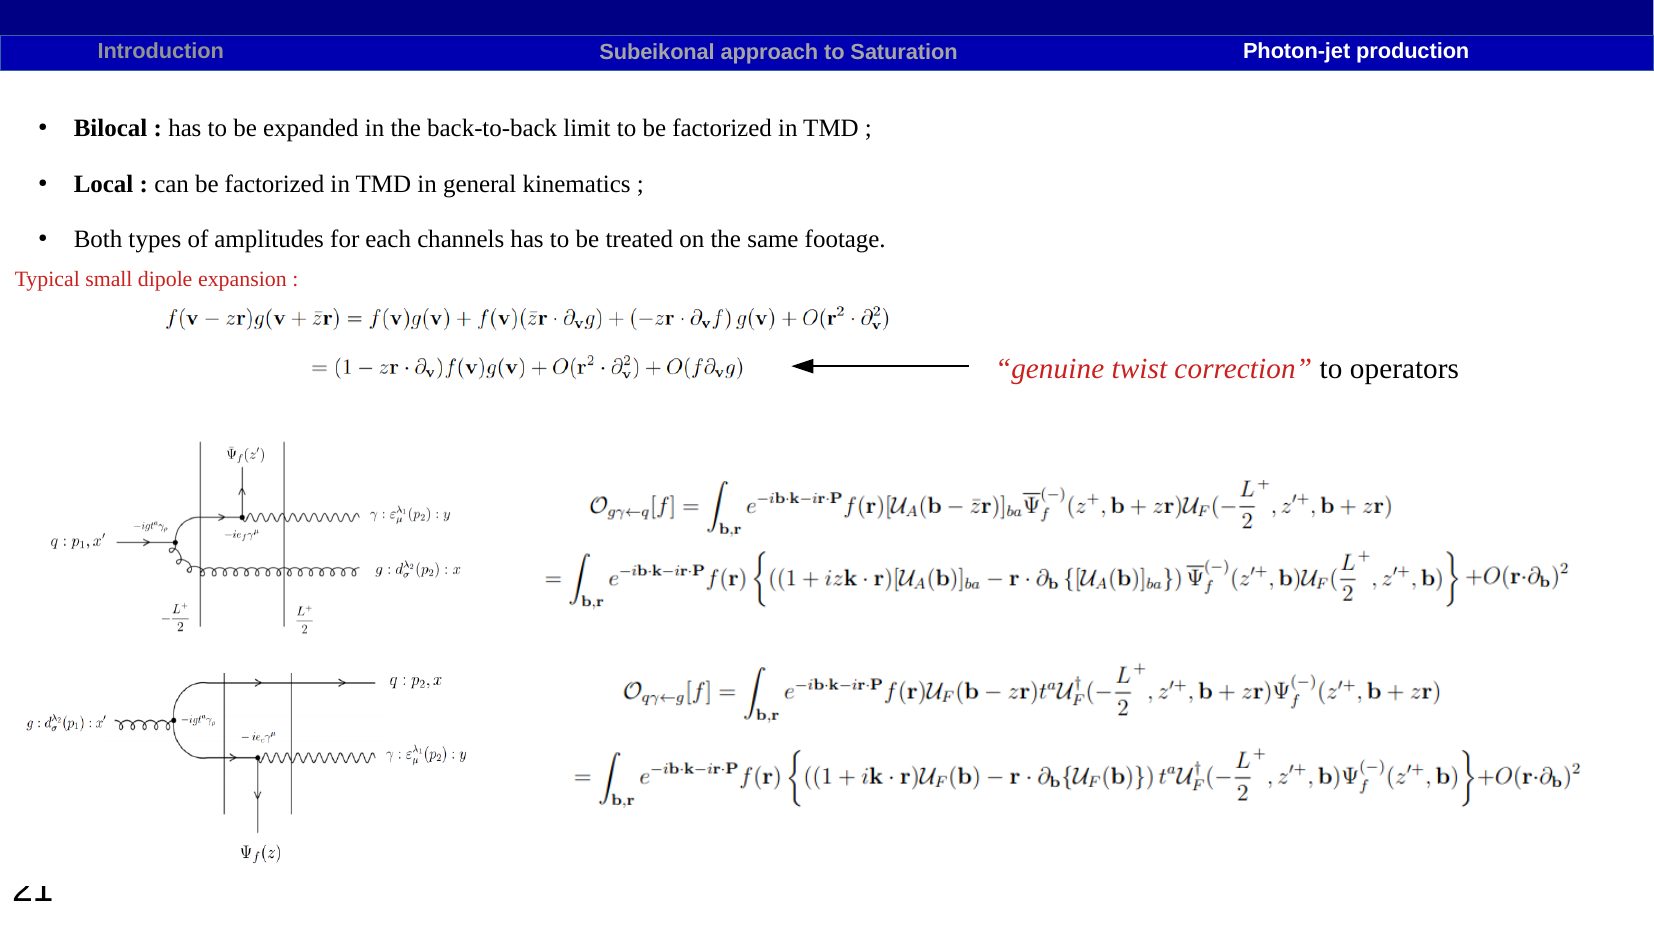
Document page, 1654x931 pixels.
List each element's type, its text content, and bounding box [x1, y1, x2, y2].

text_box “genuine twist correction” to operators [980, 345, 1595, 390]
picture [519, 480, 1595, 615]
picture [11, 673, 513, 886]
text_box [0, 0, 1654, 71]
picture [543, 656, 1607, 815]
picture [153, 287, 910, 390]
text_box Bilocal : has to be expanded in the back-to-back limit to be factorized in TMD ; Local : can be factorized in TMD in general kinematics ; Both types of amplitudes for each channels has to be treated on the same footage. [23, 106, 1312, 296]
picture [35, 413, 467, 650]
text_box Subeikonal approach to Saturation [584, 32, 1199, 80]
text_box Photon-jet production [1228, 31, 1524, 71]
text_box Introduction [82, 31, 697, 71]
text_box <numéro> [0, 860, 626, 931]
text_box Typical small dipole expansion : [0, 259, 449, 297]
